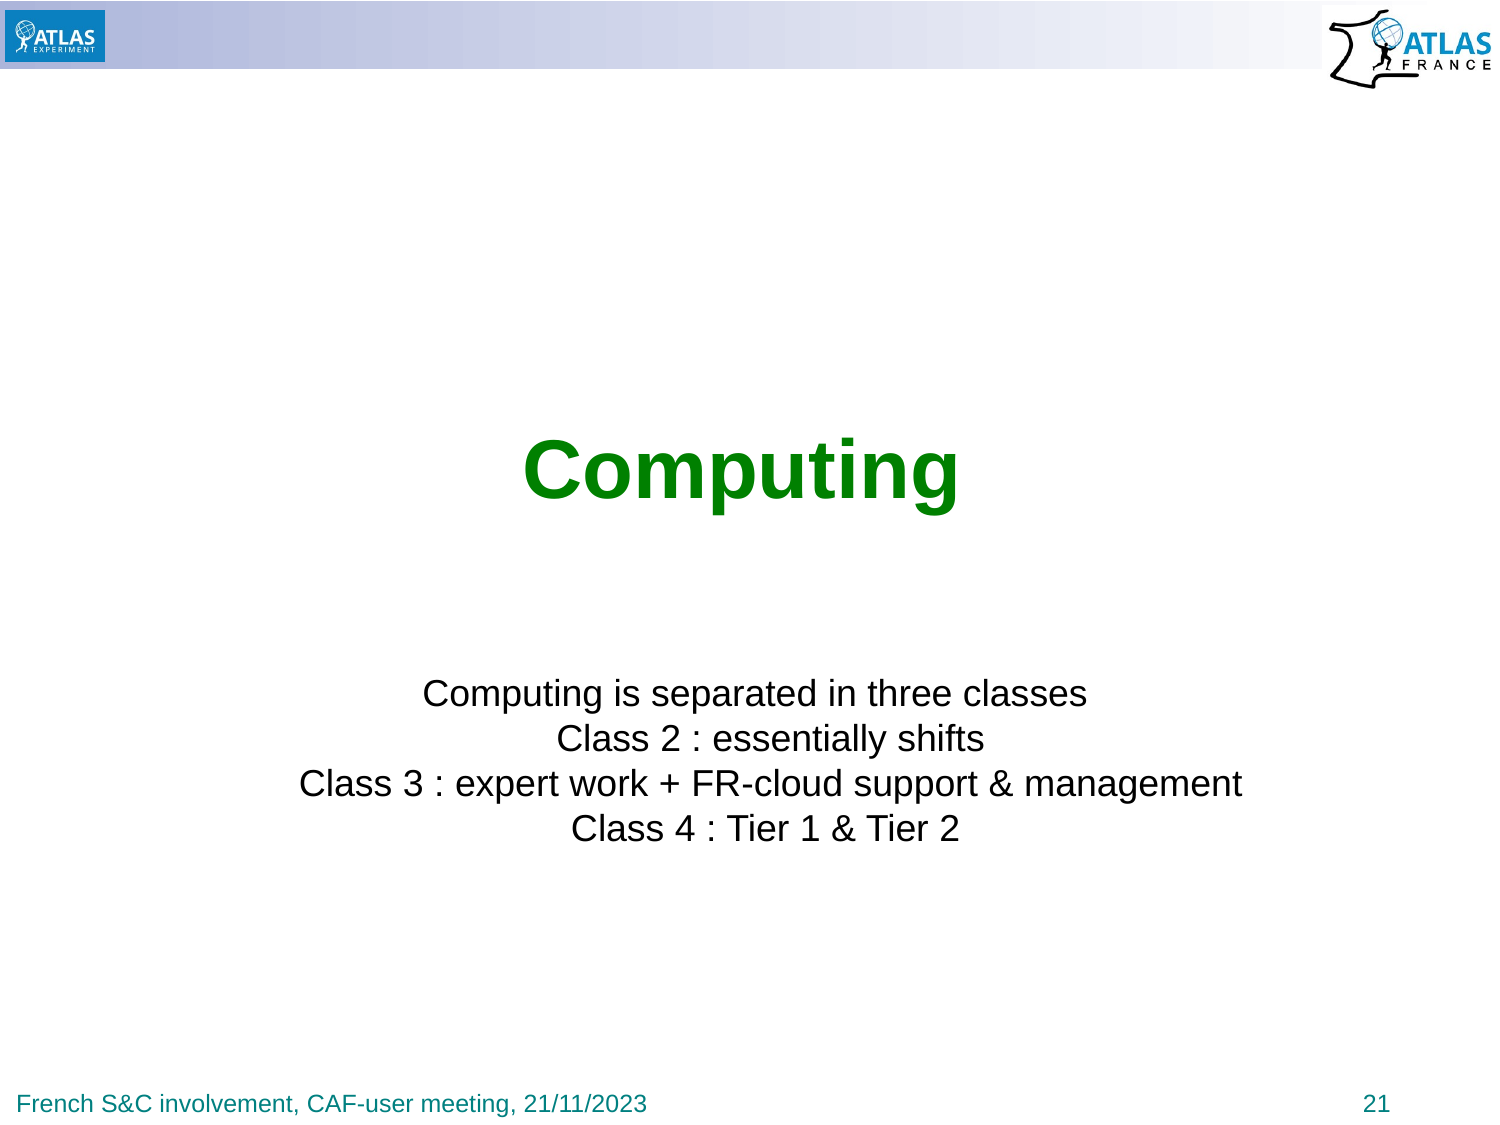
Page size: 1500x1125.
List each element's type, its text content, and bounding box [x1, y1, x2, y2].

text_box Computing is separated in three classes Class 2 : essentially shifts Class 3 : expert work + FR-cloud support & management Class 4 : Tier 1 & Tier 2 [252, 661, 1258, 845]
picture [5, 10, 105, 62]
text_box Computing [5, 413, 1500, 543]
picture [1322, 5, 1498, 93]
